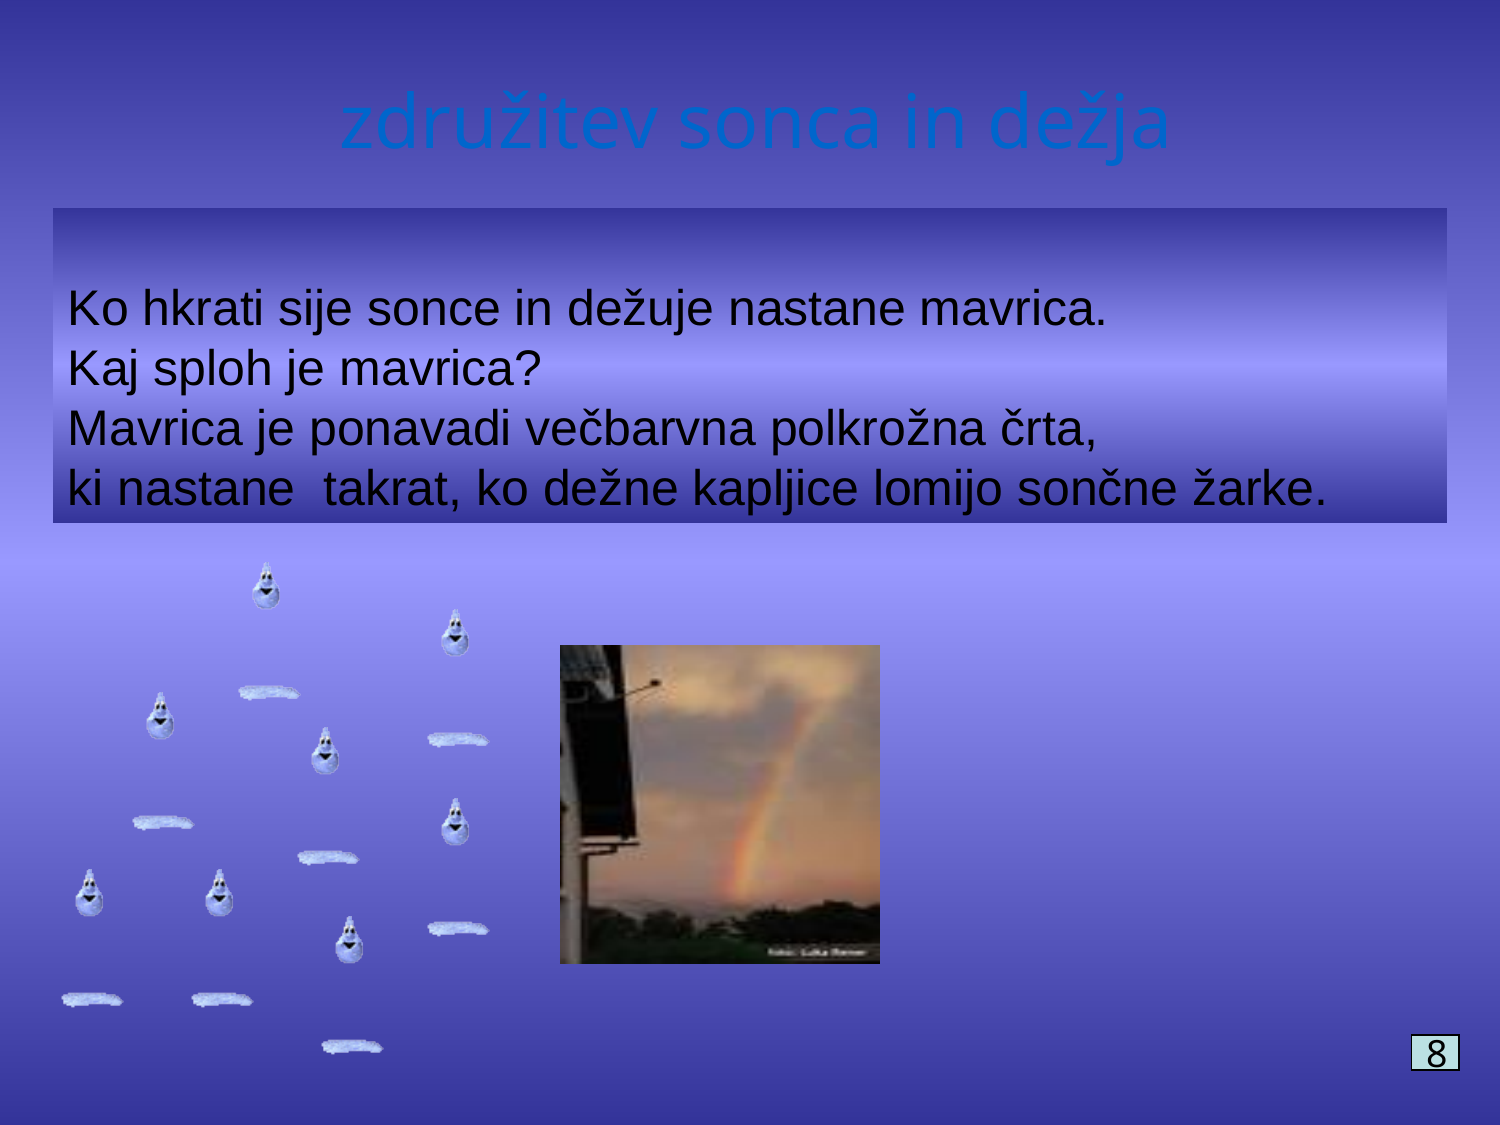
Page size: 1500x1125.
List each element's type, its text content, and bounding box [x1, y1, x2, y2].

text_box združitev sonca in dežja [112, 66, 1400, 161]
picture [29, 869, 155, 1020]
picture [560, 645, 880, 965]
picture [289, 798, 521, 1067]
picture [159, 727, 391, 1020]
picture [100, 562, 332, 843]
picture [395, 609, 521, 760]
text_box 8 [1411, 1034, 1459, 1071]
text_box Ko hkrati sije sonce in dežuje nastane mavrica. Kaj sploh je mavrica? Mavrica je ponavadi večbarvna polkrožna črta, ki nastane takrat, ko dežne kapljice lomijo sončne žarke. [53, 208, 1447, 523]
